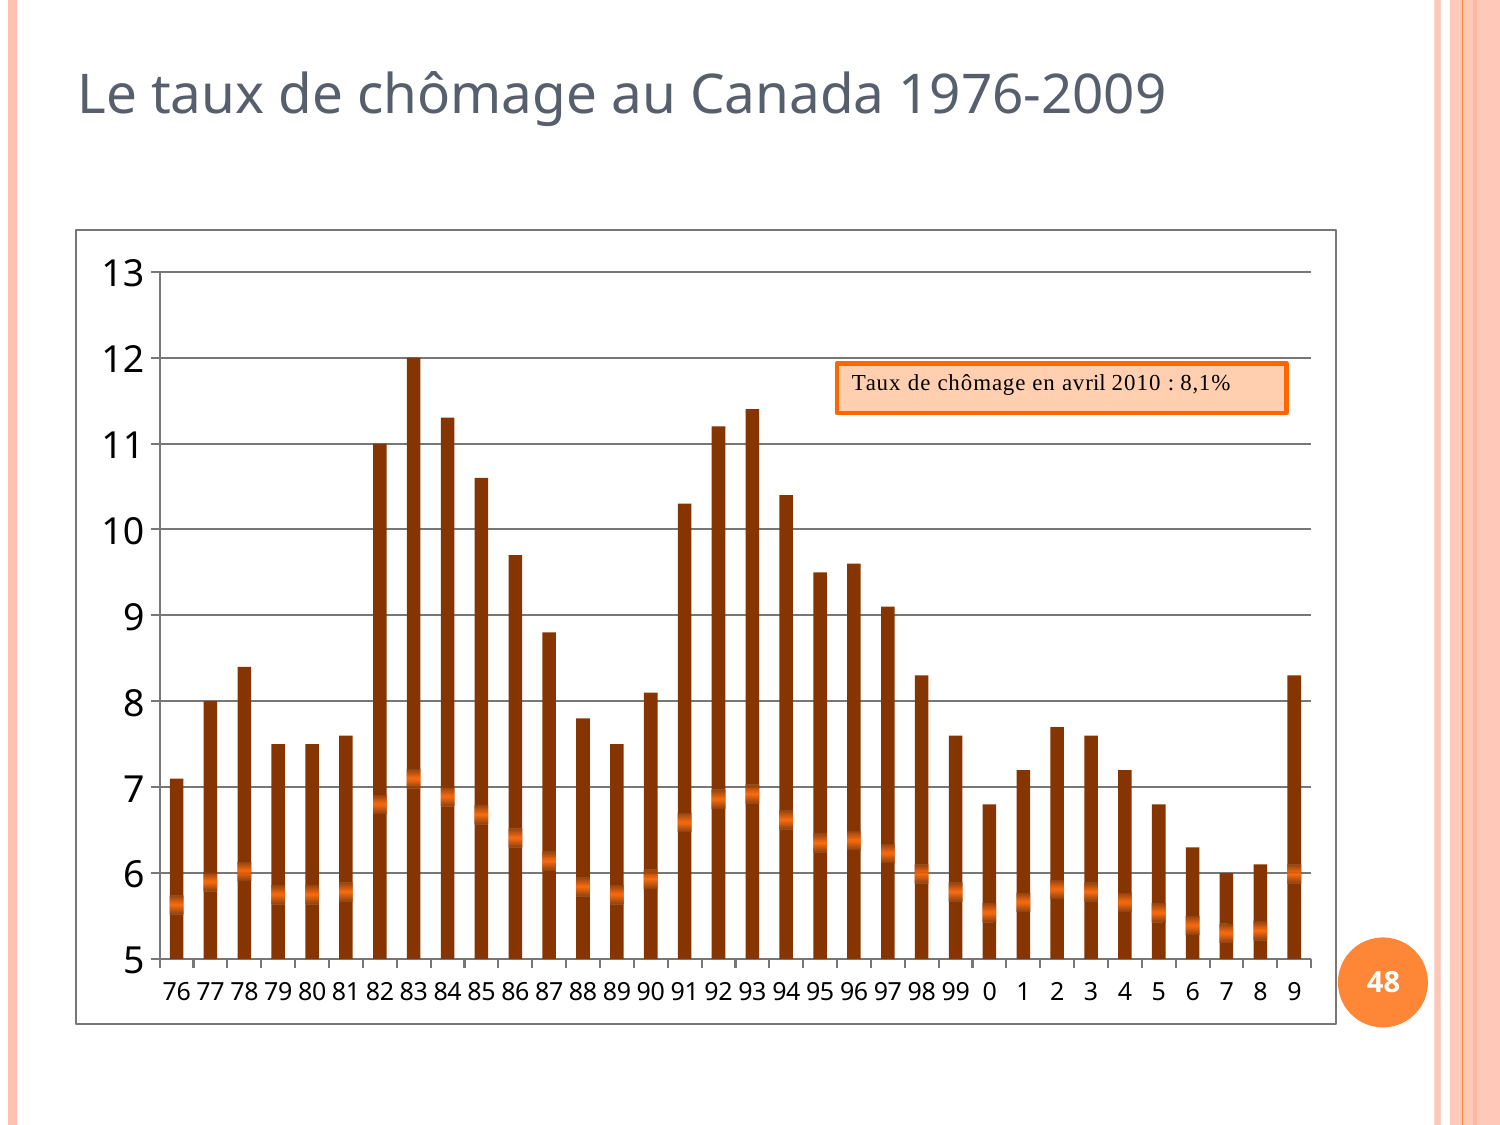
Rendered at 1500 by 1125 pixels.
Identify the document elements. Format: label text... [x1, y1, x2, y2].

title Le taux de chômage au Canada 1976-2009 [62, 50, 1450, 198]
chart [75, 229, 1338, 1025]
slide_number <numéro> [1333, 940, 1434, 1027]
